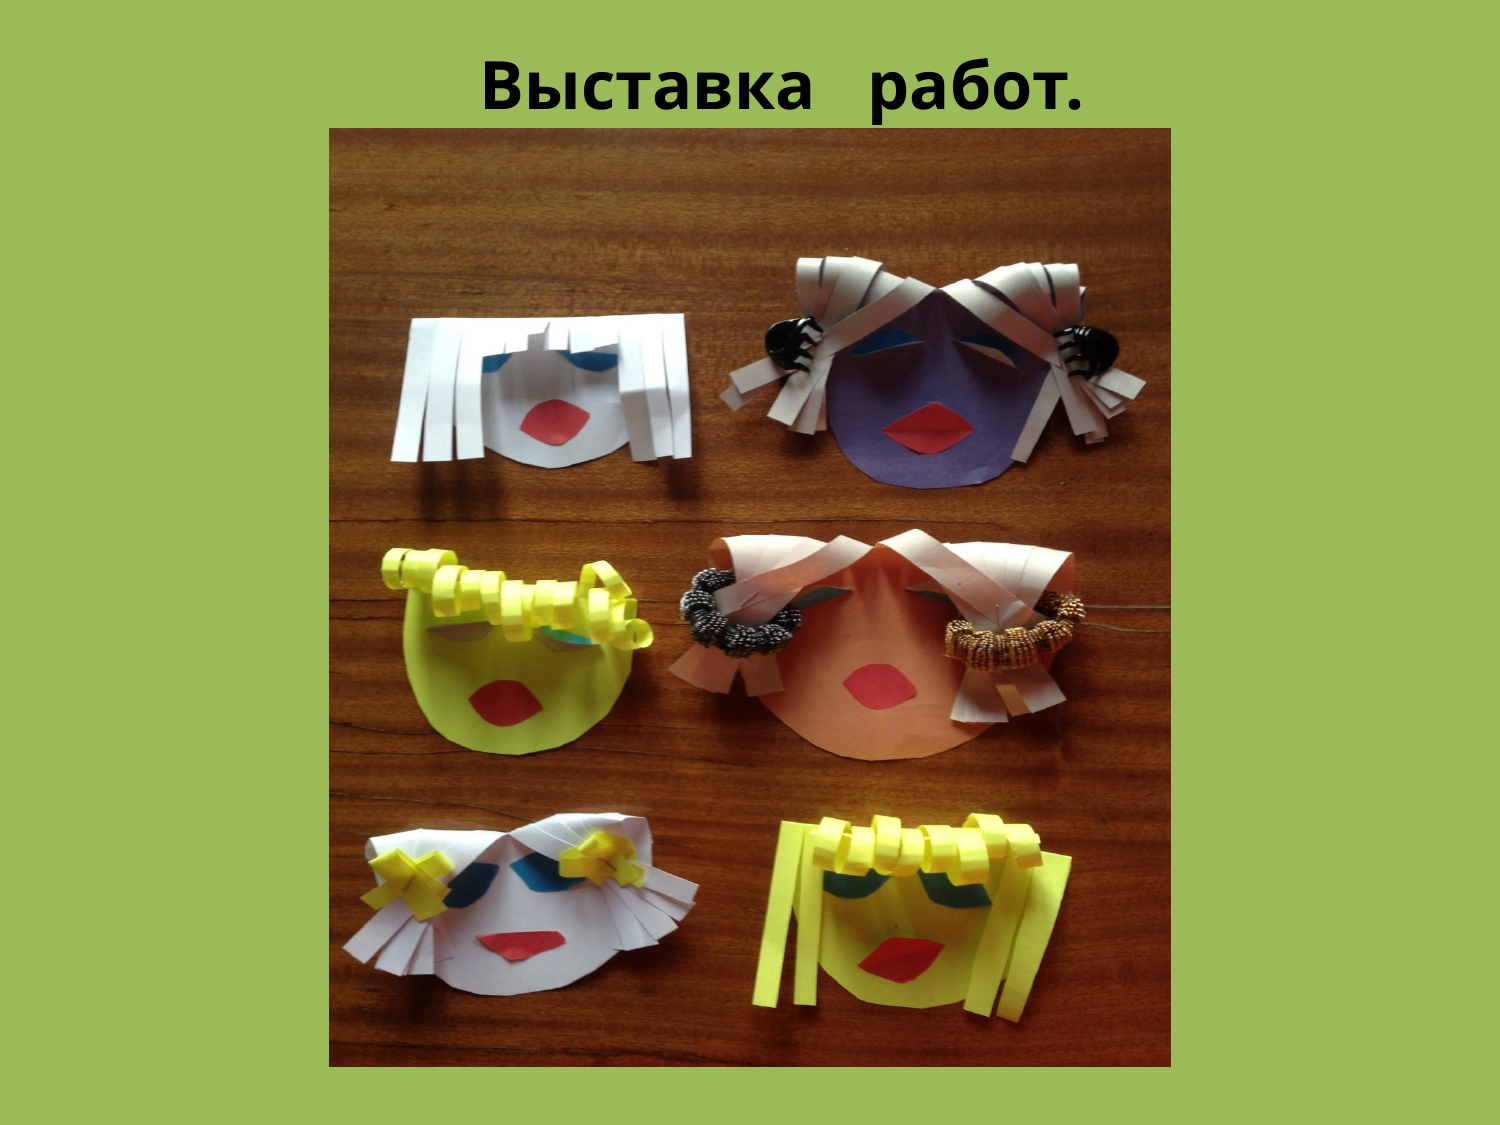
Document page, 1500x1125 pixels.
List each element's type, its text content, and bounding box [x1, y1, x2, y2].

picture [329, 128, 1171, 1067]
list Выставка работ. [75, 35, 1425, 1005]
